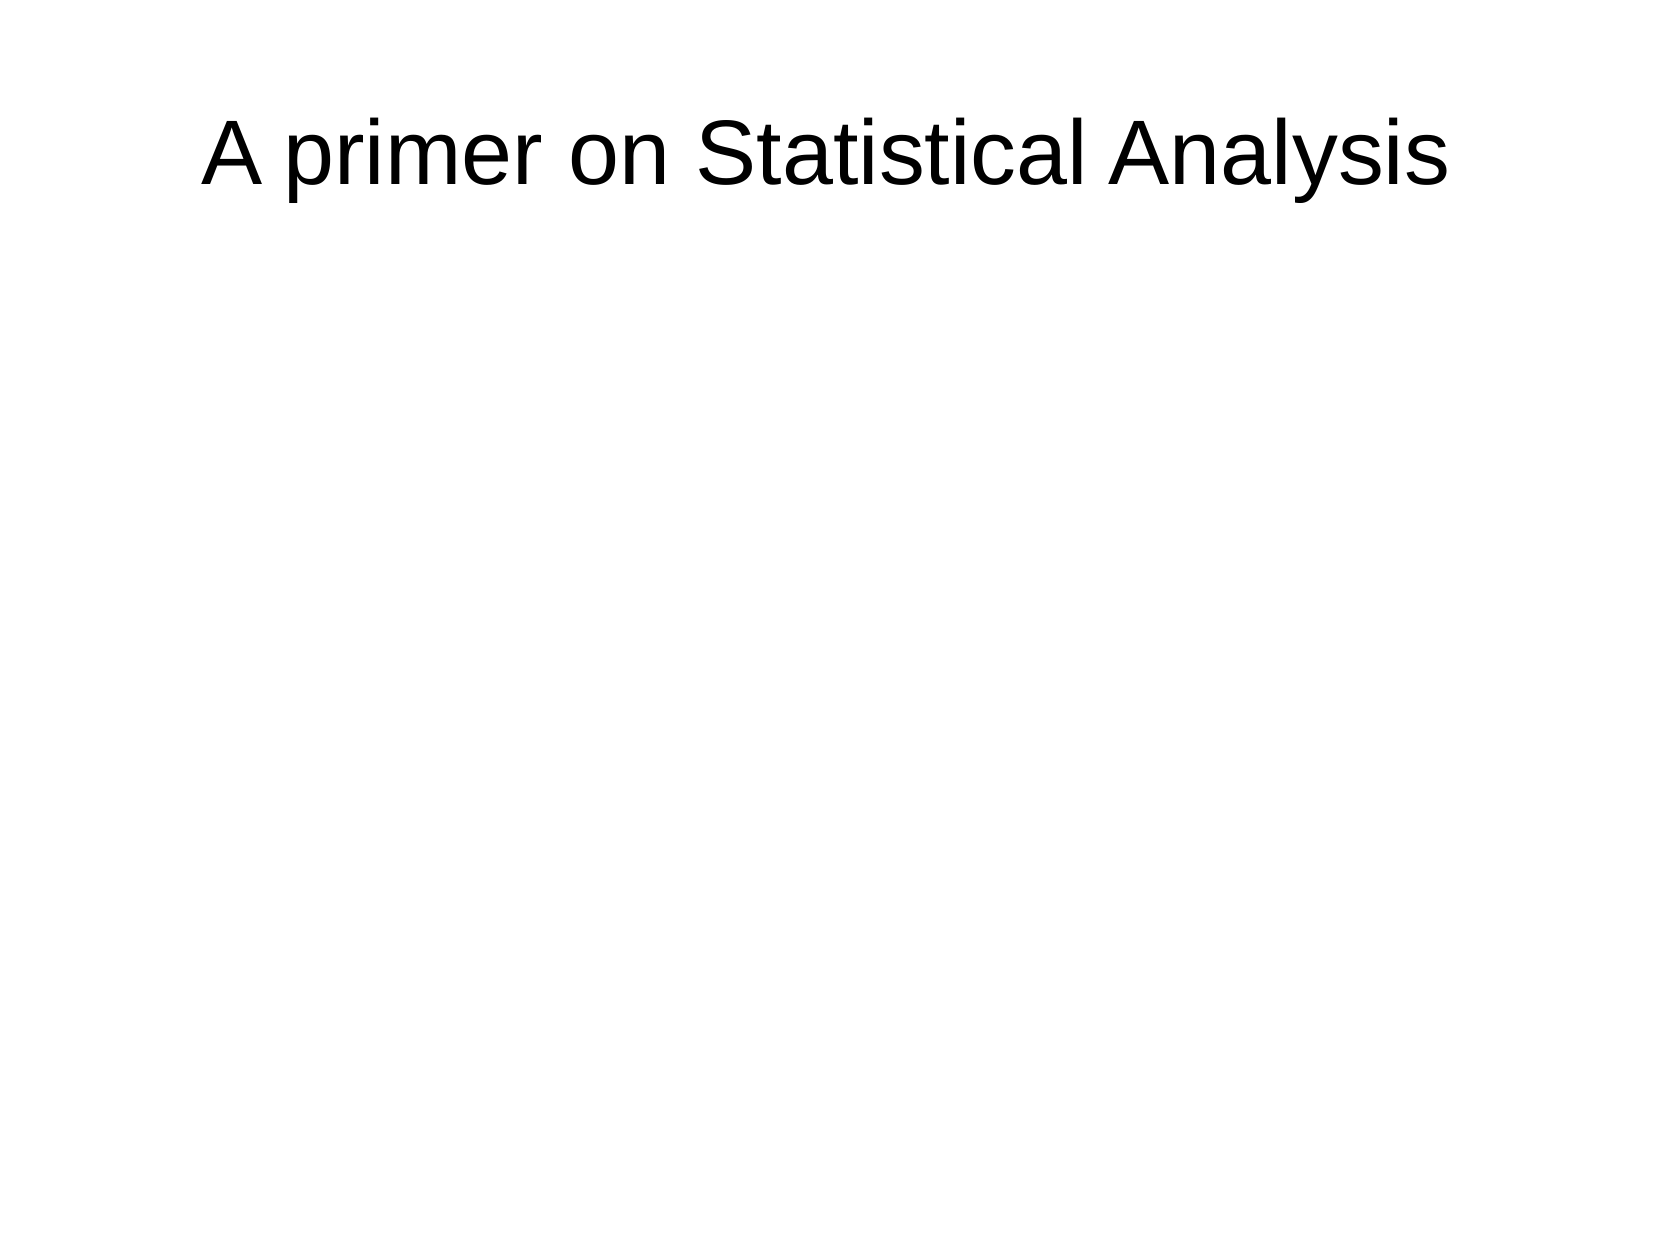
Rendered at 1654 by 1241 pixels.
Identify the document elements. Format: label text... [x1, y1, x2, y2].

title A primer on Statistical Analysis [82, 49, 1571, 257]
